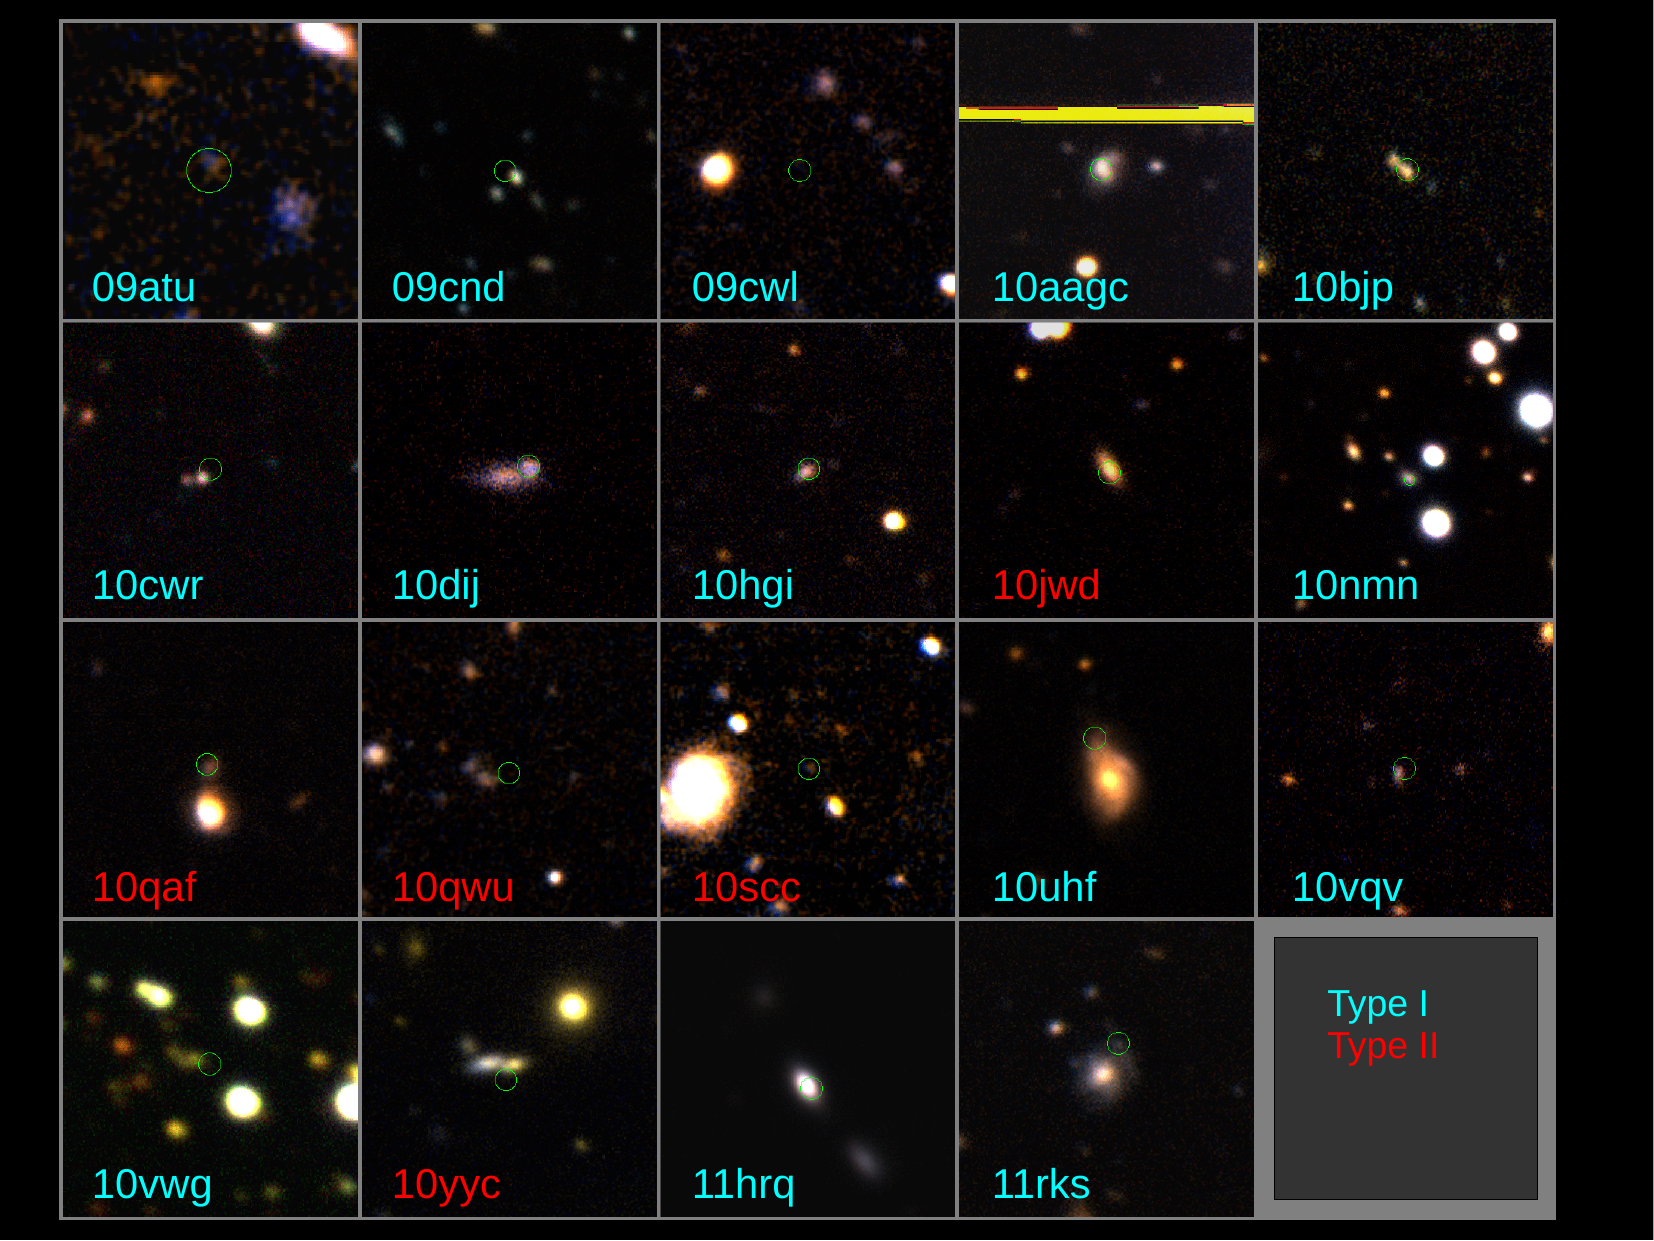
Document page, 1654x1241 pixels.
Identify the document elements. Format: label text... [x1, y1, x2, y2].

picture [59, 19, 1556, 1220]
text_box Type I Type II [1312, 975, 1463, 1074]
text_box 09atu 09cnd 09cwl 10aagc 10bjp 10cwr 10dij 10hgi 10jwd 10nmn 10qaf 10qwu 10scc 10uhf 10vqv 10vwg 10yyc 11hrq 11rks [77, 256, 1576, 1241]
text_box [1274, 937, 1538, 1200]
